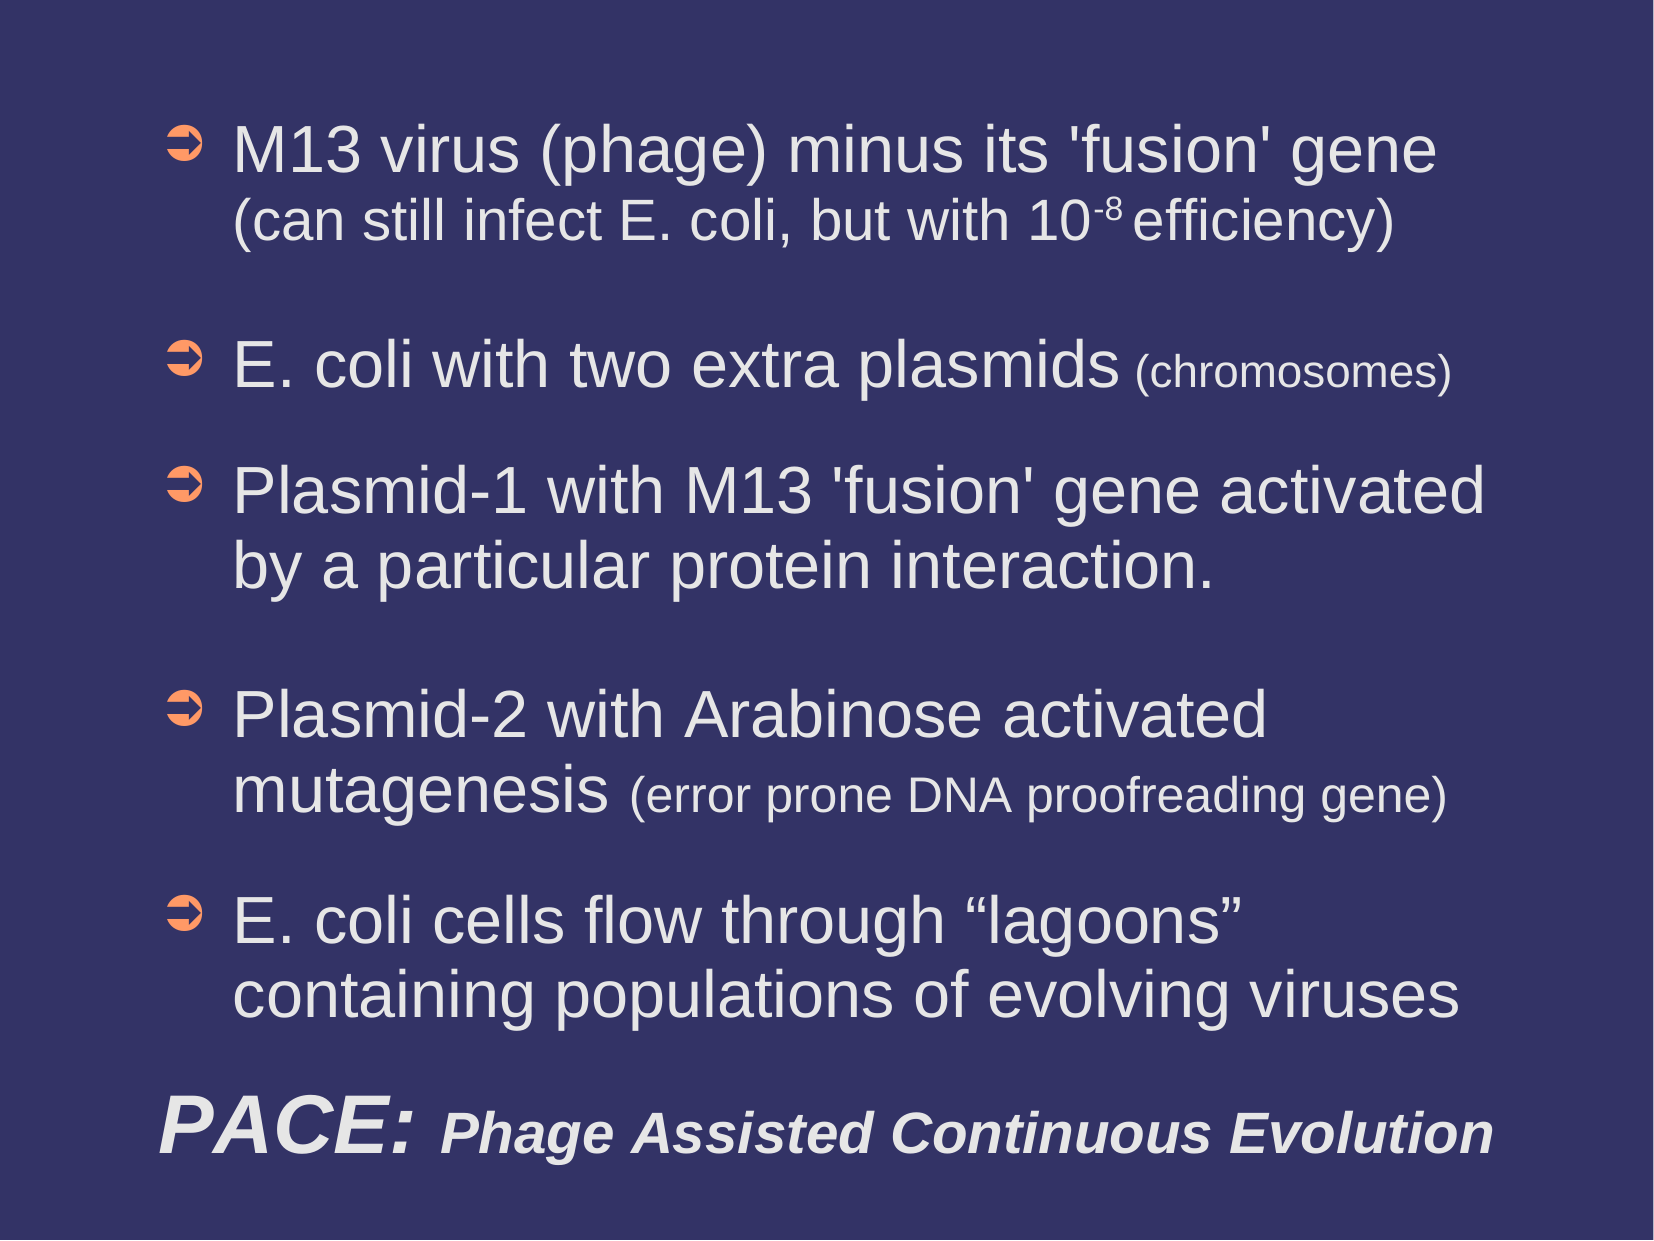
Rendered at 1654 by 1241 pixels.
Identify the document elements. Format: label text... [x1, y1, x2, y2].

list M13 virus (phage) minus its 'fusion' gene (can still infect E. coli, but with 10-8 efficiency) E. coli with two extra plasmids (chromosomes) Plasmid-1 with M13 'fusion' gene activated by a particular protein interaction. Plasmid-2 with Arabinose activated mutagenesis (error prone DNA proofreading gene) E. coli cells flow through “lagoons” containing populations of evolving viruses [150, 112, 1541, 1035]
title PACE: Phage Assisted Continuous Evolution [82, 1021, 1571, 1229]
